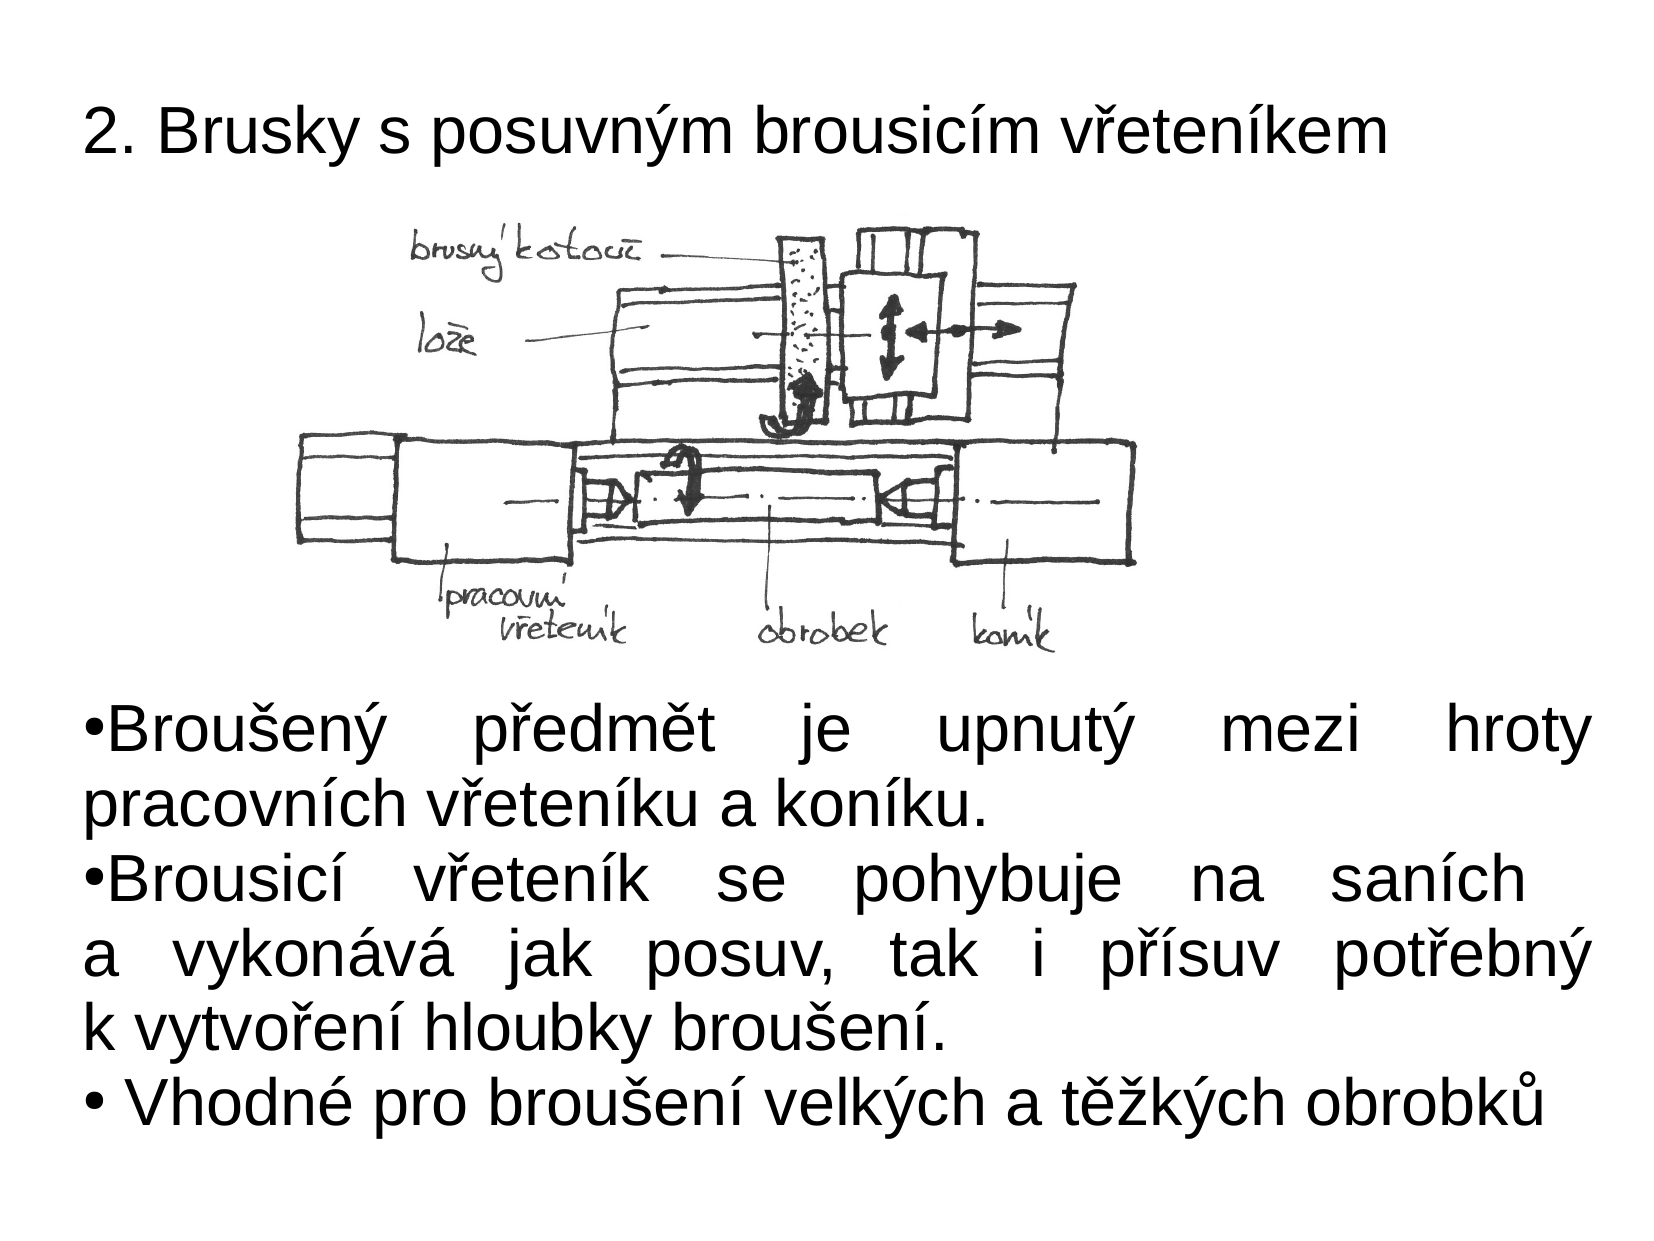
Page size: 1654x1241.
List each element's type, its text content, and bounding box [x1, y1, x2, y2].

picture [287, 213, 1179, 662]
subtitle 2. Brusky s posuvným brousicím vřeteníkem Broušený předmět je upnutý mezi hroty pracovních vřeteníku a koníku. Brousicí vřeteník se pohybuje na saních a vykonává jak posuv, tak i přísuv potřebný k vytvoření hloubky broušení. Vhodné pro broušení velkých a těžkých obrobků [82, 18, 1595, 1140]
